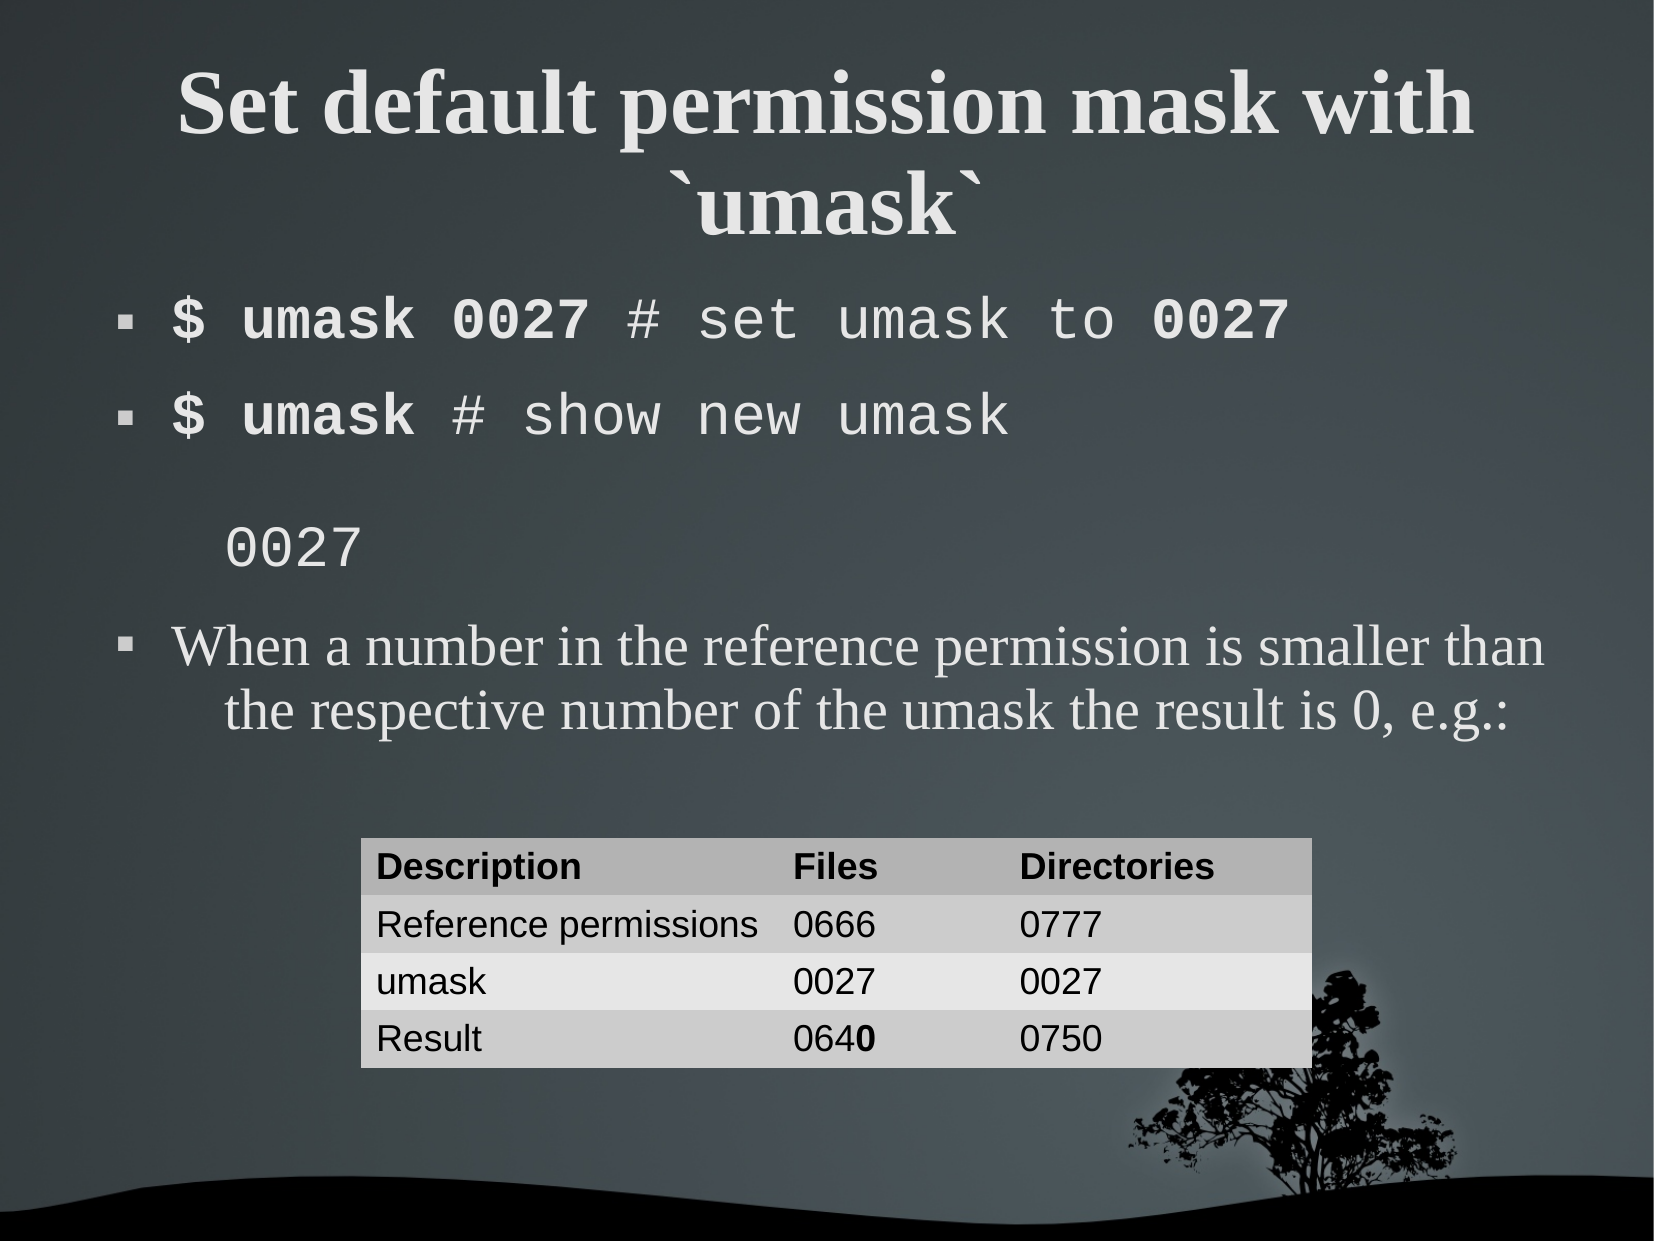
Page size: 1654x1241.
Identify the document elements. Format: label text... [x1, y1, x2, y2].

table_header Directories [1005, 838, 1312, 895]
table_cell 0666 [778, 895, 1005, 953]
table_cell 0640 [778, 1010, 1005, 1068]
title Set default permission mask with `umask` [82, 33, 1571, 273]
table_cell umask [361, 953, 778, 1010]
table_cell Reference permissions [361, 895, 778, 953]
picture [0, 0, 1654, 1241]
table_cell 0027 [1005, 953, 1312, 1010]
table_cell 0777 [1005, 895, 1312, 953]
table_cell 0750 [1005, 1010, 1312, 1068]
table_header Description [361, 838, 778, 895]
table_cell Result [361, 1010, 778, 1068]
table_cell 0027 [778, 953, 1005, 1010]
list $ umask 0027 # set umask to 0027 $ umask # show new umask 0027 When a number in the reference permission is smaller than the respective number of the umask the result is 0, e.g.: [82, 290, 1571, 1109]
table_header Files [778, 838, 1005, 895]
